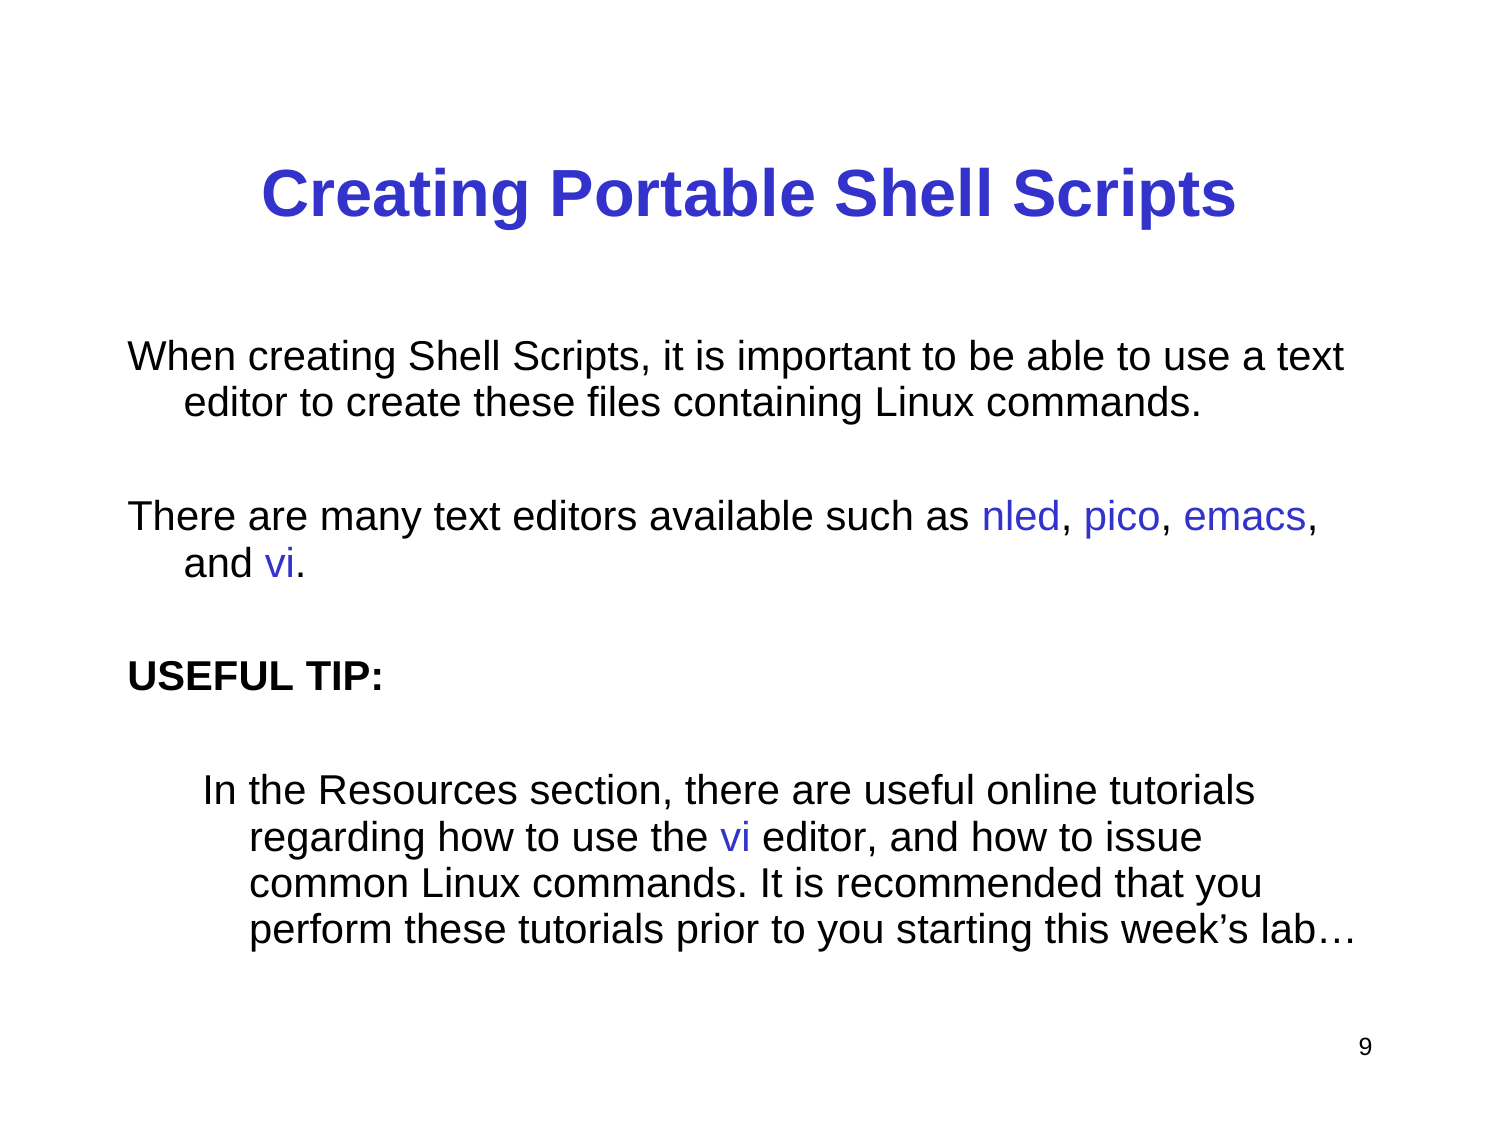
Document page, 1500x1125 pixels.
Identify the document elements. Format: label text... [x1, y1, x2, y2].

title Creating Portable Shell Scripts [112, 99, 1388, 288]
list When creating Shell Scripts, it is important to be able to use a text editor to create these files containing Linux commands. There are many text editors available such as nled, pico, emacs, and vi. USEFUL TIP: In the Resources section, there are useful online tutorials regarding how to use the vi editor, and how to issue common Linux commands. It is recommended that you perform these tutorials prior to you starting this week’s lab… [112, 324, 1388, 1003]
